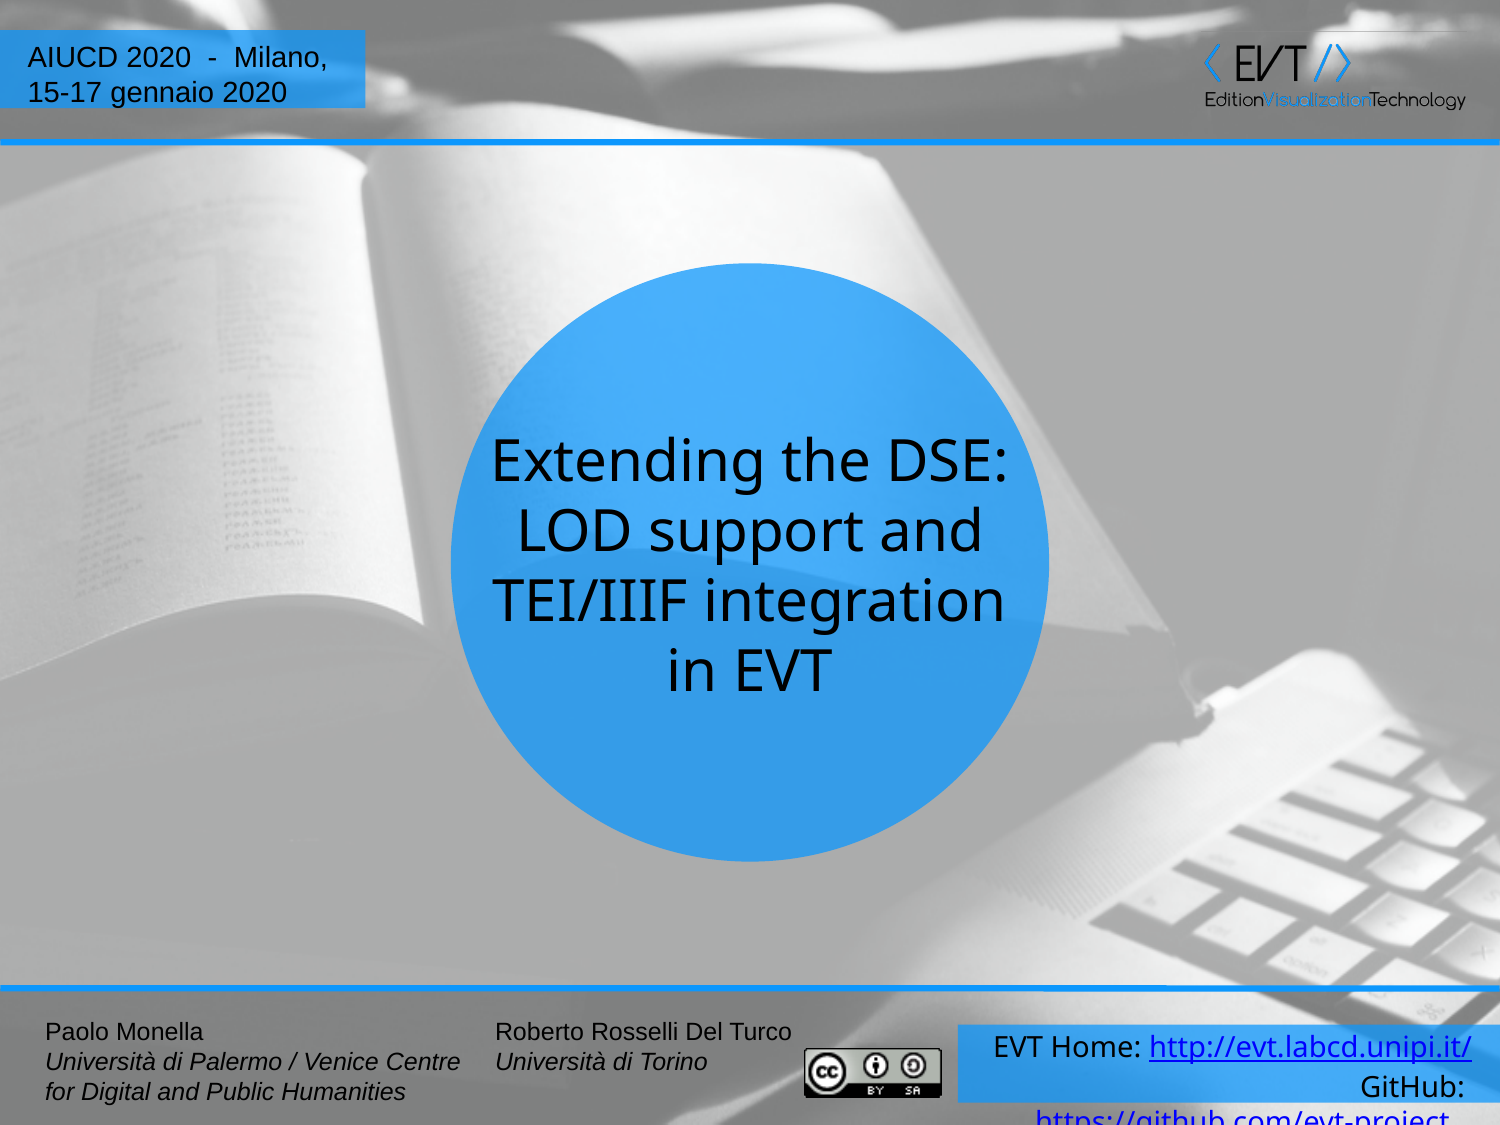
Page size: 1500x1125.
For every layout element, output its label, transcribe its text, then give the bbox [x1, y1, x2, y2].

picture [0, 0, 1500, 139]
picture [1279, 1118, 1286, 1125]
picture [1358, 1118, 1367, 1125]
picture [1078, 1118, 1087, 1125]
text_box Paolo Monella Roberto Rosselli Del Turco Università di Palermo / Venice Centre Università di Torino for Digital and Public Humanities [30, 1000, 843, 1114]
picture [1412, 1118, 1420, 1123]
picture [1040, 1118, 1048, 1125]
picture [1387, 1118, 1396, 1125]
picture [1176, 1118, 1184, 1125]
picture [1307, 1118, 1315, 1123]
picture [1139, 1118, 1148, 1125]
picture [1269, 1118, 1276, 1125]
title Extending the DSE: LOD support and TEI/IIIF integration in EVT [450, 264, 1050, 862]
picture [1212, 1118, 1221, 1125]
picture [1251, 1118, 1260, 1125]
picture [0, 992, 1500, 1125]
